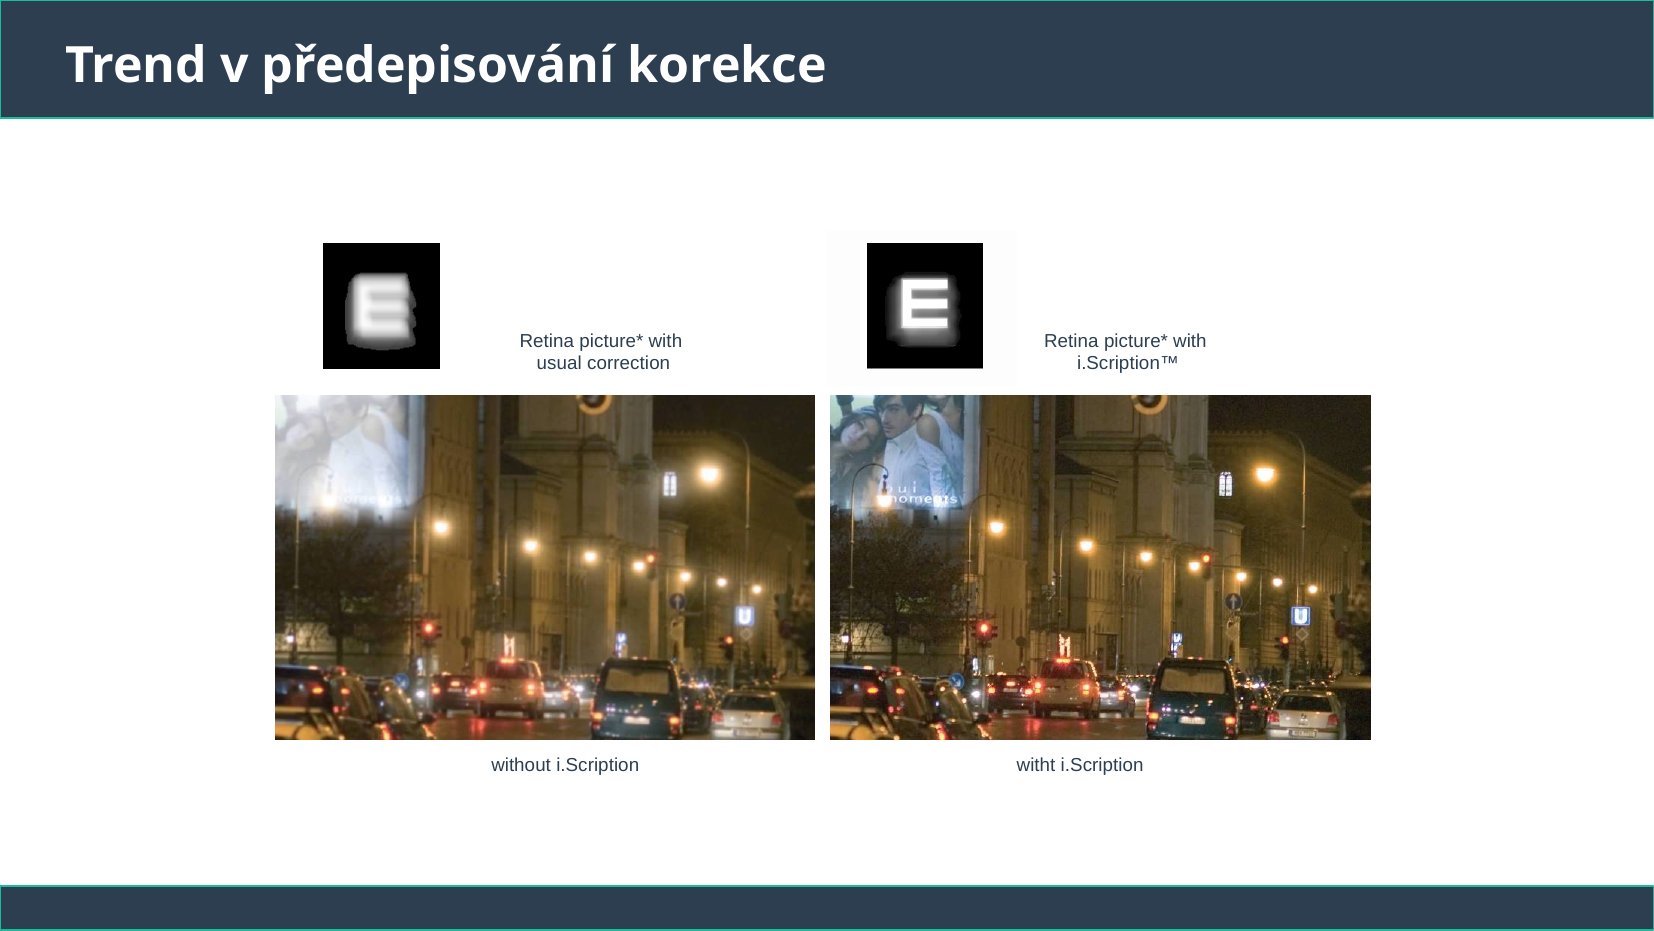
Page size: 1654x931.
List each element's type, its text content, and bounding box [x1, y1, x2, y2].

picture [830, 395, 1371, 740]
picture [826, 231, 1017, 386]
title Trend v předepisování korekce [64, 7, 1601, 119]
text_box without i.Scription [258, 752, 873, 776]
picture [282, 231, 473, 386]
picture [275, 395, 815, 740]
text_box Retina picture* with i.Scription™ [1039, 328, 1217, 374]
text_box Retina picture* with usual correction [486, 328, 721, 374]
text_box witht i.Scription [885, 752, 1359, 776]
